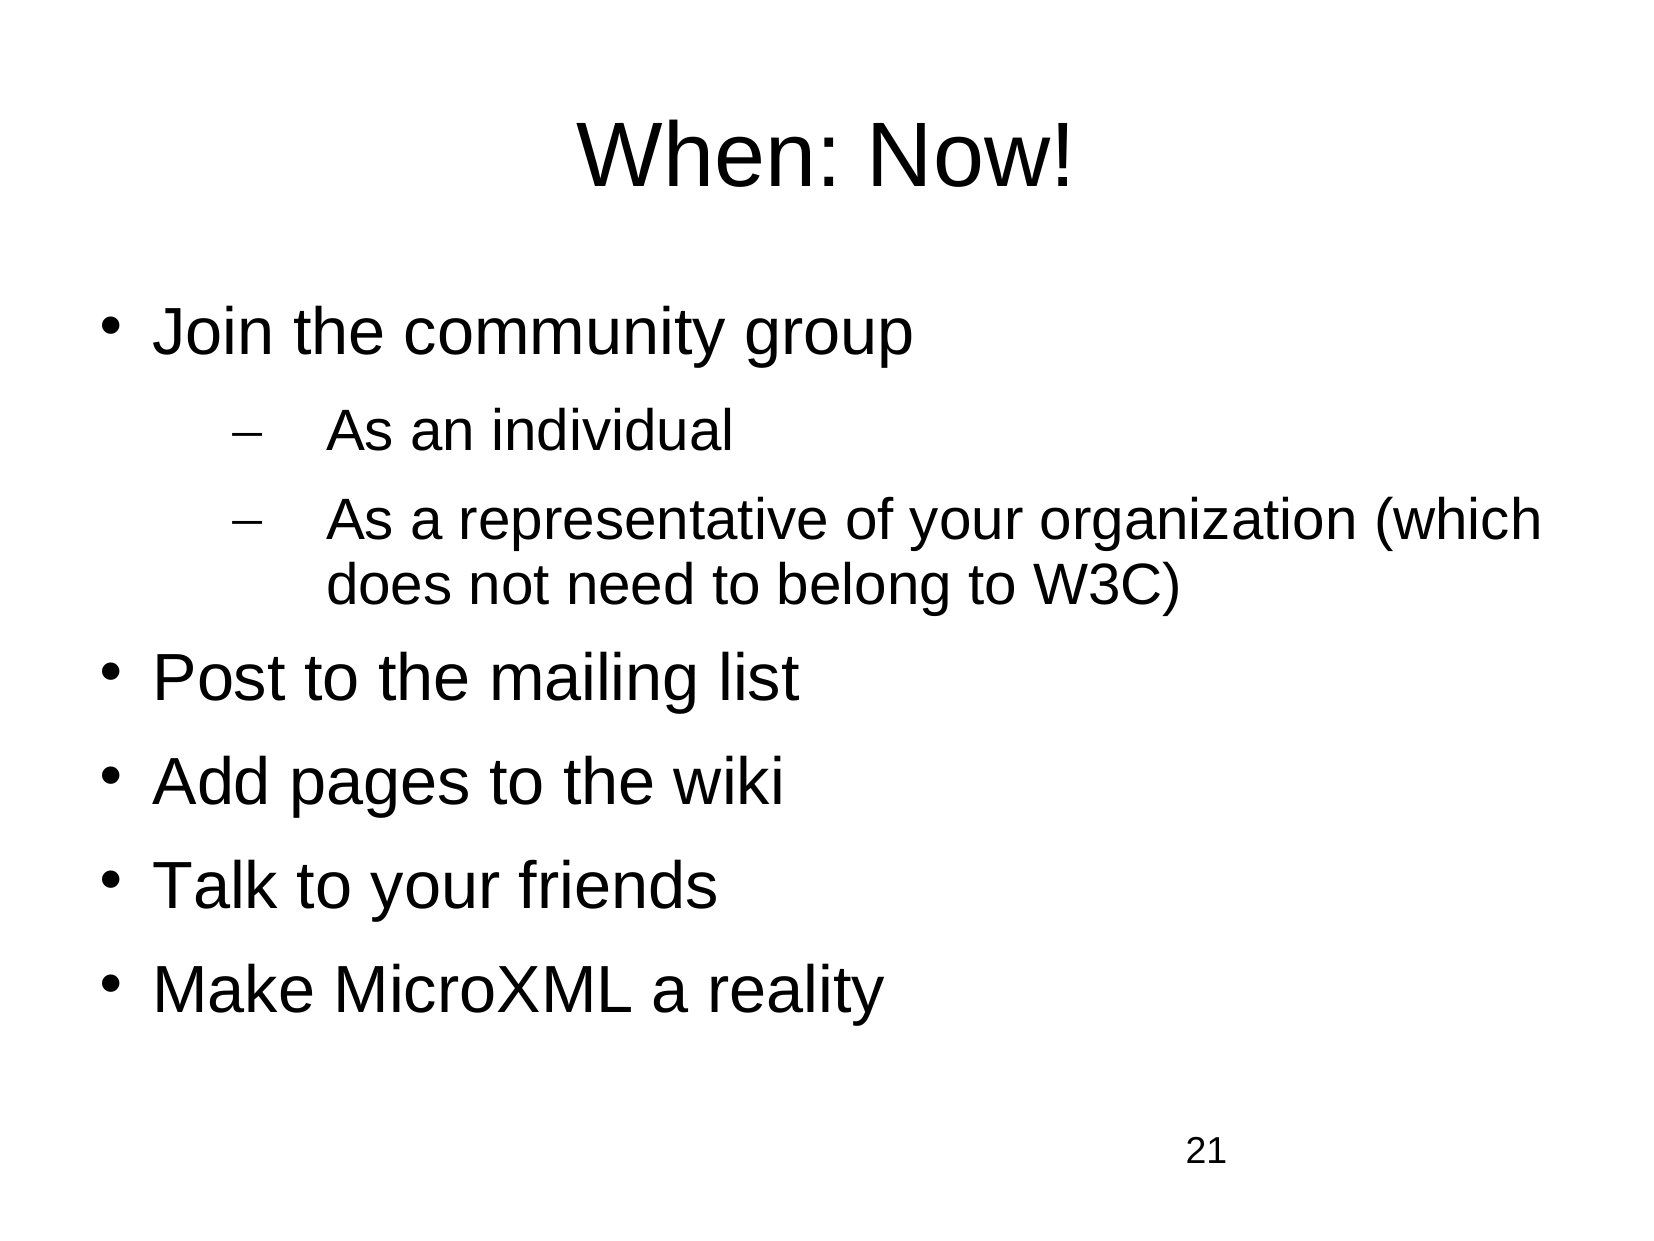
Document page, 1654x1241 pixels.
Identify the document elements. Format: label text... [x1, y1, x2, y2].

list Join the community group As an individual As a representative of your organization (which does not need to belong to W3C) Post to the mailing list Add pages to the wiki Talk to your friends Make MicroXML a reality [82, 290, 1571, 1132]
title When: Now! [82, 56, 1571, 249]
